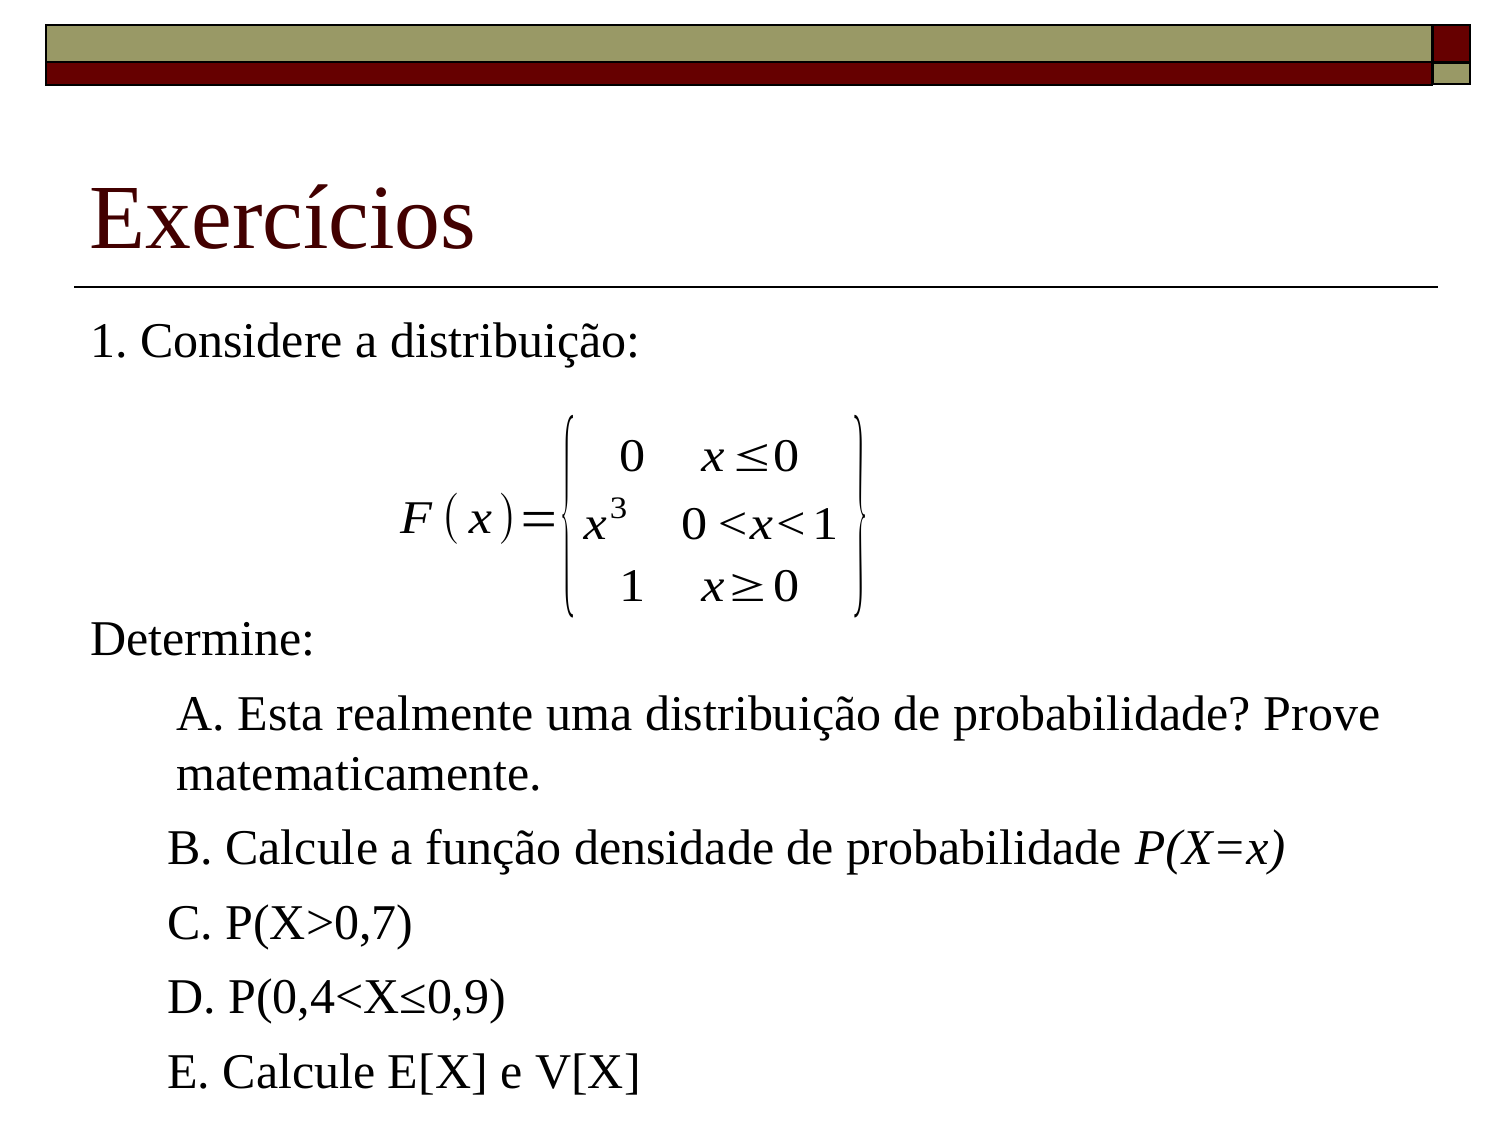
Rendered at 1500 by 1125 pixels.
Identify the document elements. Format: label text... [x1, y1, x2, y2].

list 1. Considere a distribuição: Determine: A. Esta realmente uma distribuição de probabilidade? Prove matematicamente. B. Calcule a função densidade de probabilidade P(X=x) C. P(X>0,7) D. P(0,4<X≤0,9) E. Calcule E[X] e V[X] [75, 299, 1447, 1107]
chart [383, 413, 886, 621]
title Exercícios [75, 87, 1426, 275]
